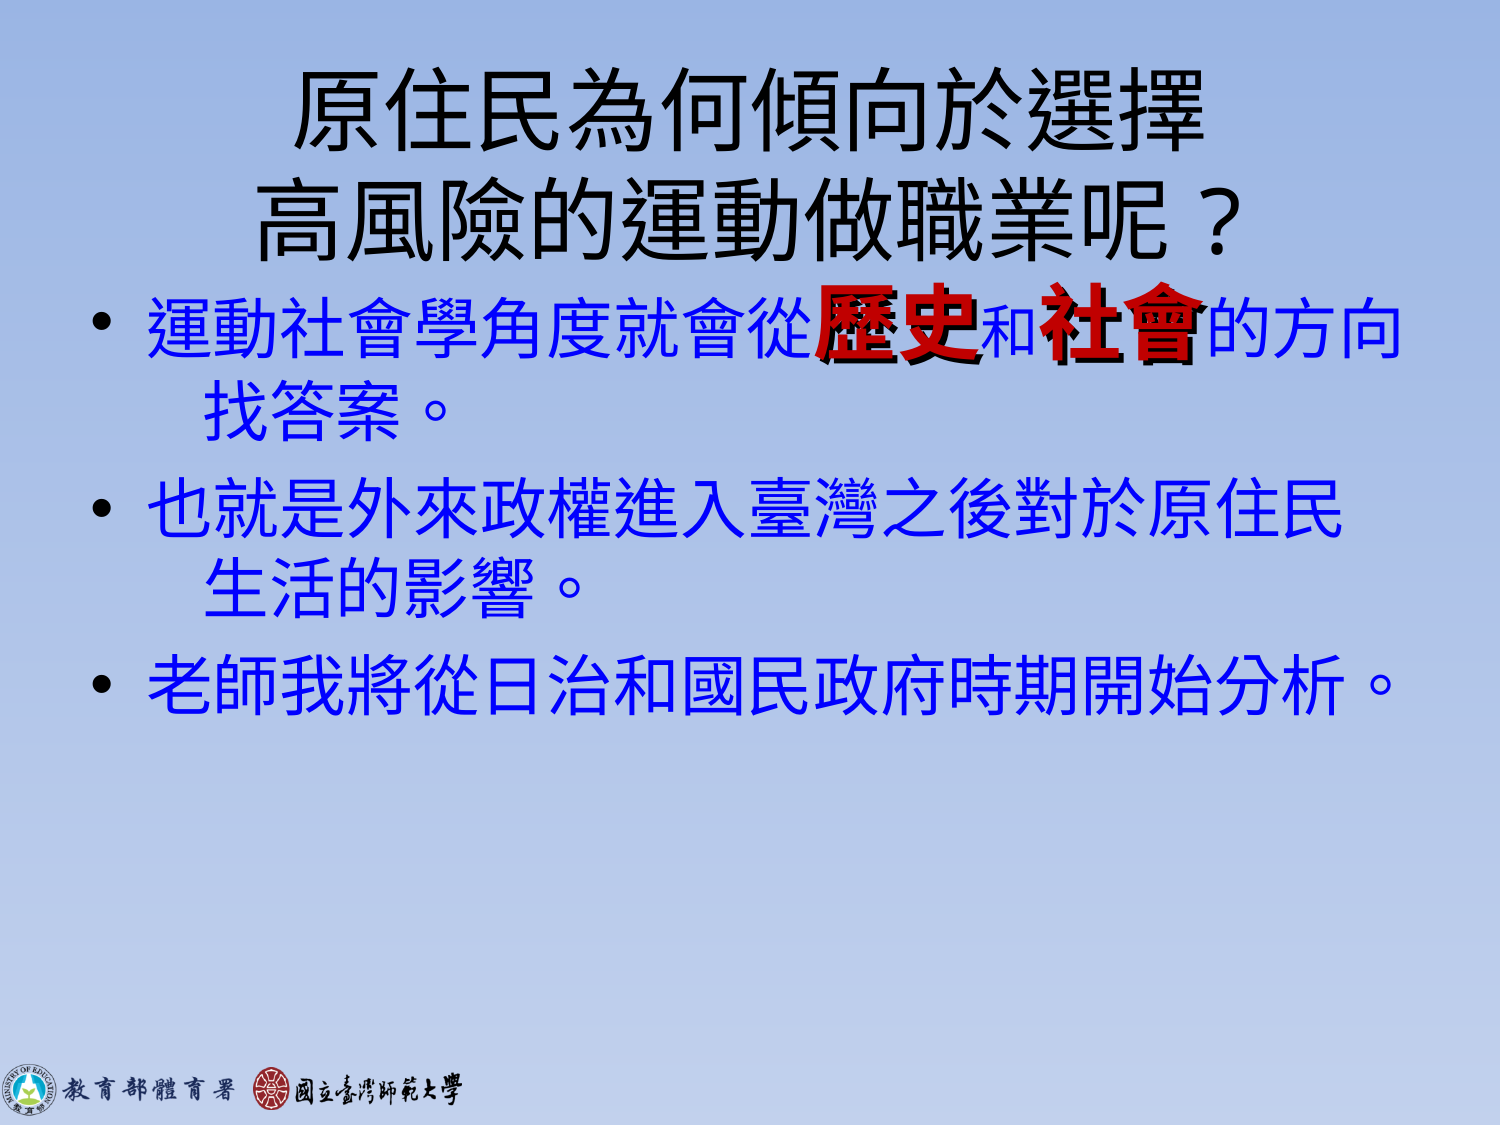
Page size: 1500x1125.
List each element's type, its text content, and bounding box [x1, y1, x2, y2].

title 原住民為何傾向於選擇 高風險的運動做職業呢? [75, 45, 1426, 233]
list 運動社會學角度就會從歷史和社會的方向找答案。 也就是外來政權進入臺灣之後對於原住民生活的影響。 老師我將從日治和國民政府時期開始分析。 [75, 262, 1426, 1005]
